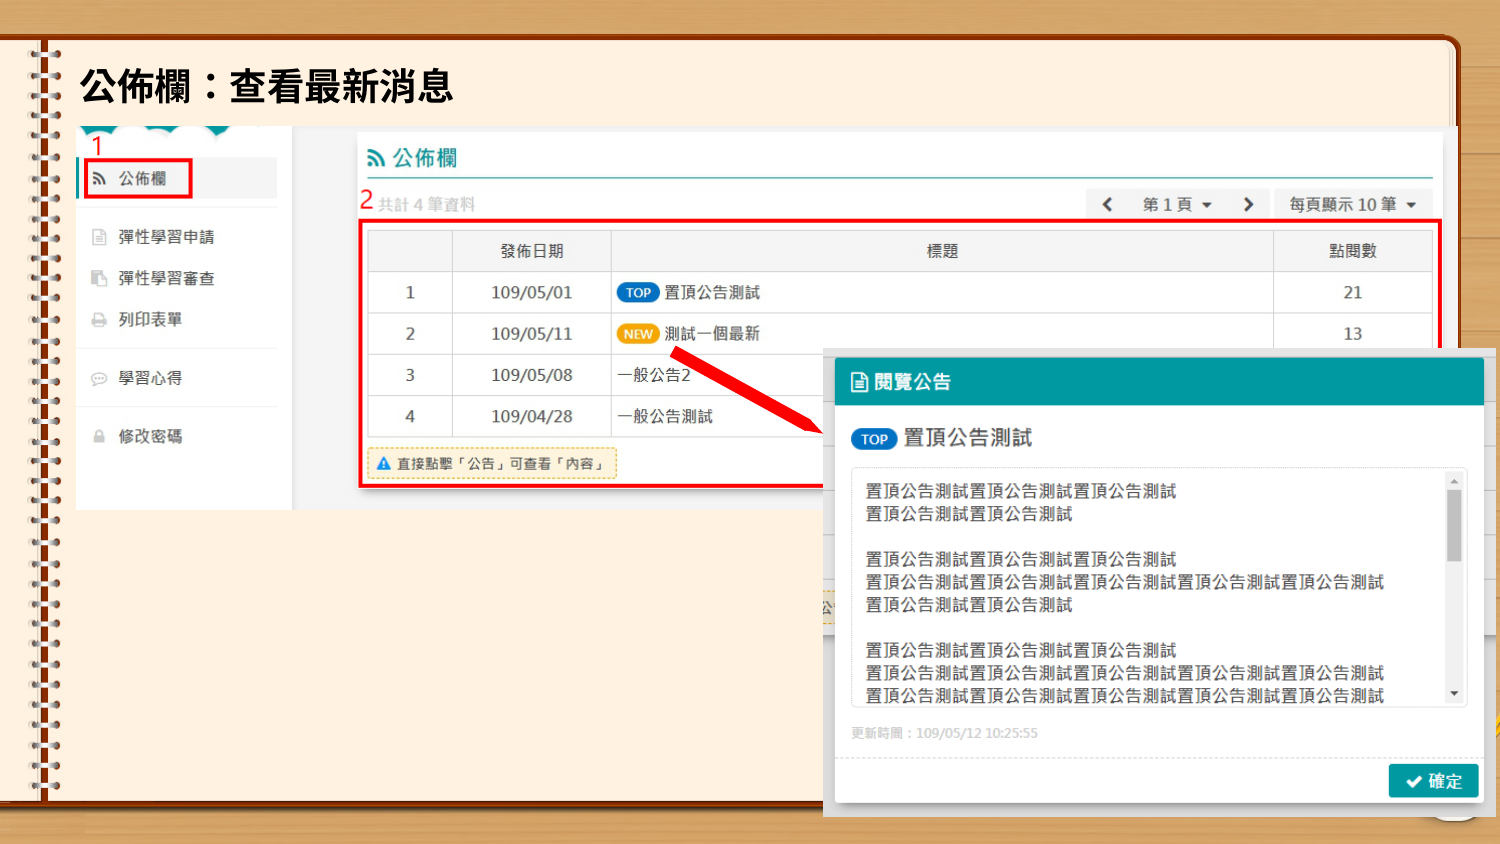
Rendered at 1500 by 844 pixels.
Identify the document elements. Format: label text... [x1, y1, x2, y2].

picture [76, 126, 1496, 817]
text_box 公佈欄：查看最新消息 [65, 56, 809, 116]
